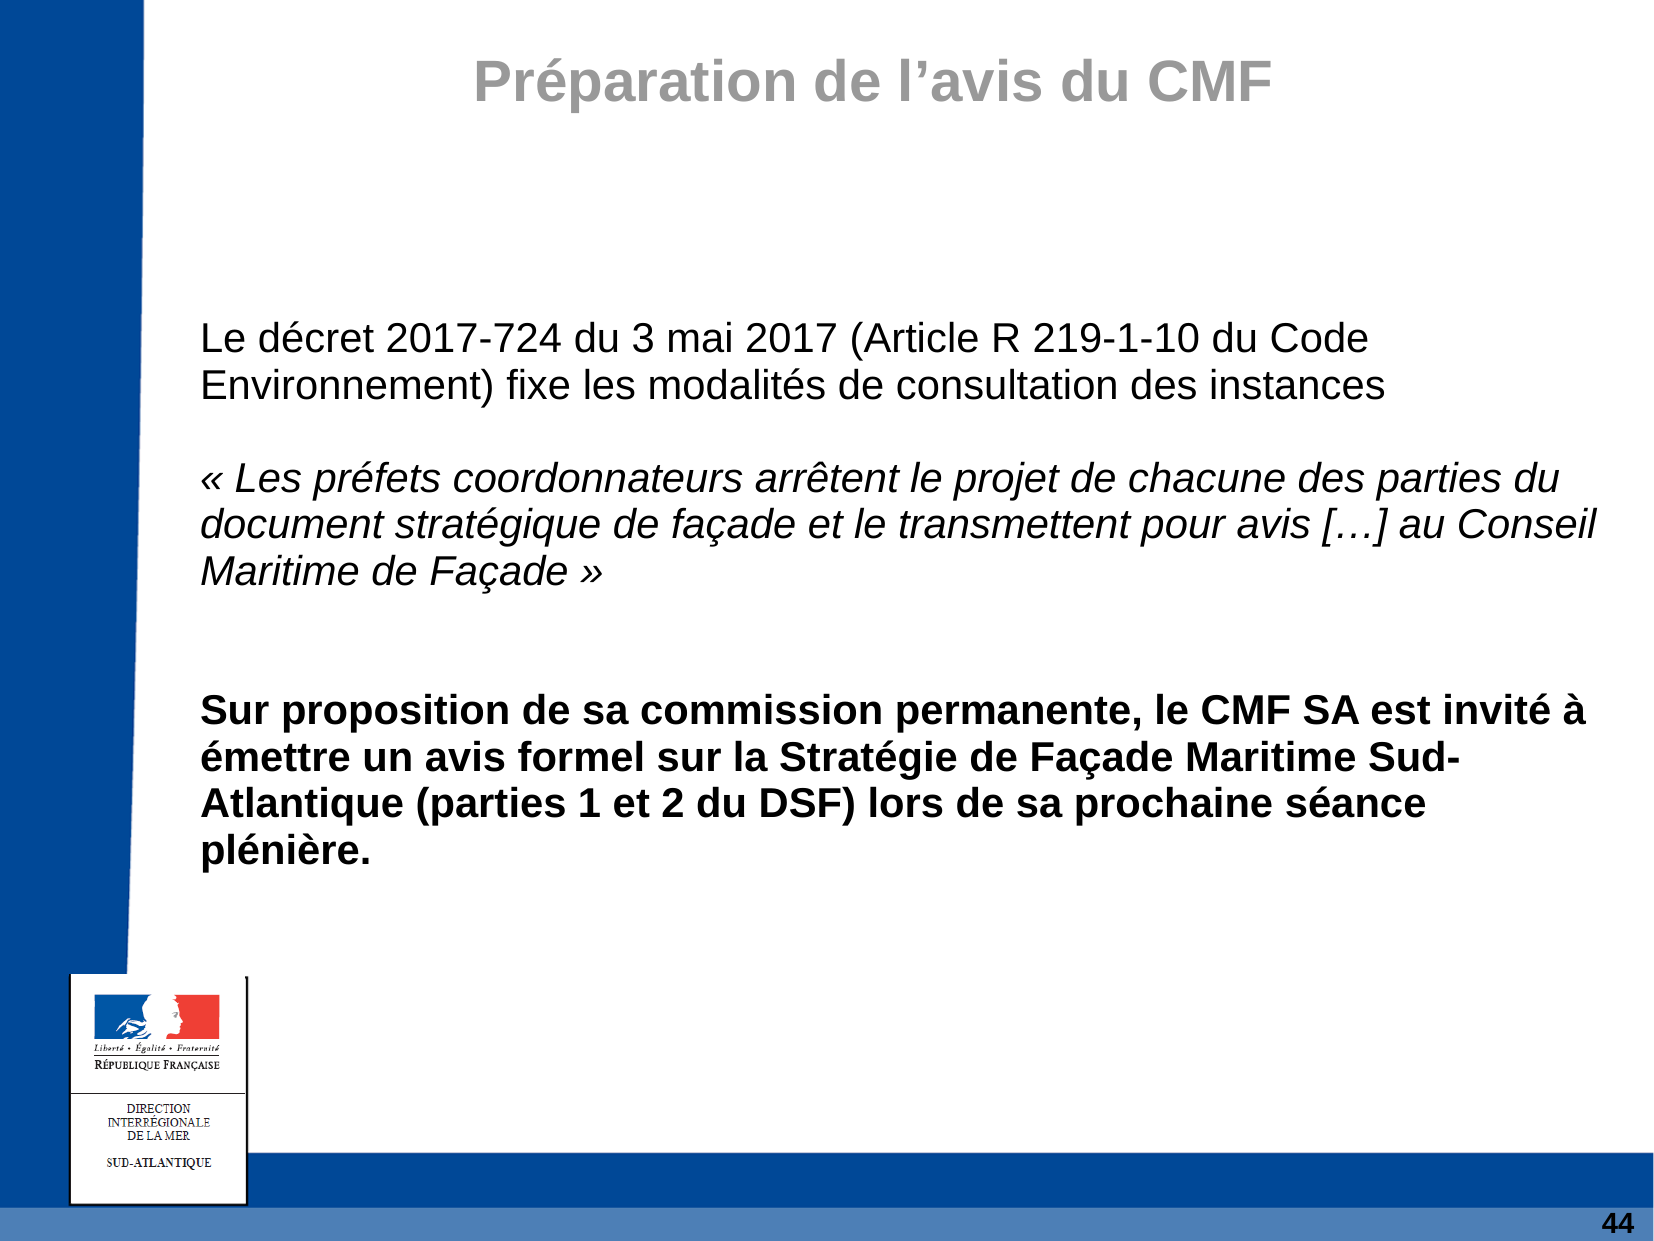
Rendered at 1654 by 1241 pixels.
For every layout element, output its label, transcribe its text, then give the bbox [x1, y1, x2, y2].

picture [0, 0, 1654, 1241]
text_box Le décret 2017-724 du 3 mai 2017 (Article R 219-1-10 du Code Environnement) fixe les modalités de consultation des instances « Les préfets coordonnateurs arrêtent le projet de chacune des parties du document stratégique de façade et le transmettent pour avis […] au Conseil Maritime de Façade » Sur proposition de sa commission permanente, le CMF SA est invité à émettre un avis formel sur la Stratégie de Façade Maritime Sud-Atlantique (parties 1 et 2 du DSF) lors de sa prochaine séance plénière. [185, 214, 1615, 1117]
text_box Préparation de l’avis du CMF [106, 41, 1642, 189]
